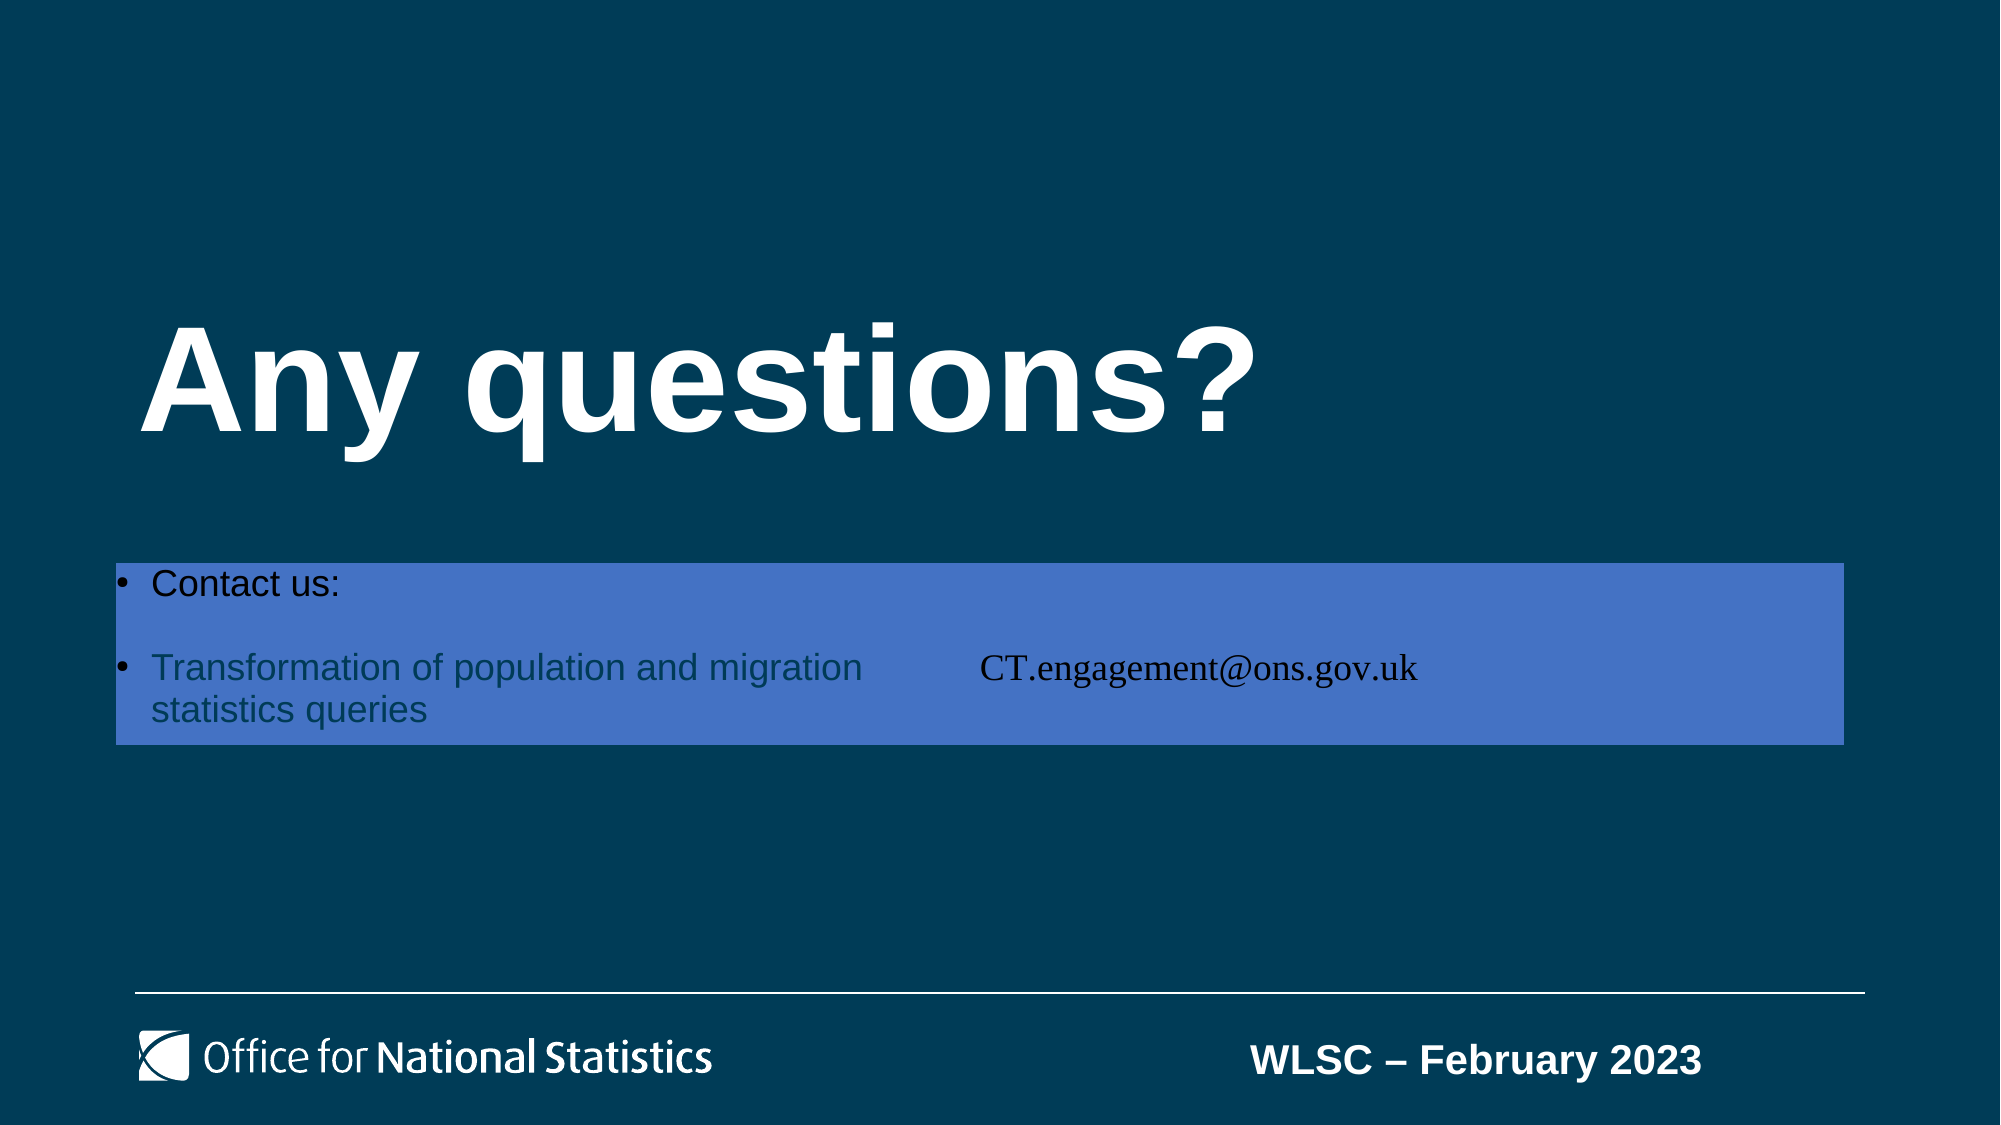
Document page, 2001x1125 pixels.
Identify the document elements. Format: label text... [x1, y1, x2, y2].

text_box WLSC – February 2023 [1235, 1025, 1866, 1086]
table_header Contact us: [116, 563, 1844, 647]
title Any questions? [137, 294, 1863, 467]
table_cell Transformation of population and migration statistics queries [116, 647, 980, 745]
table_cell CT.engagement@ons.gov.uk [980, 647, 1844, 745]
